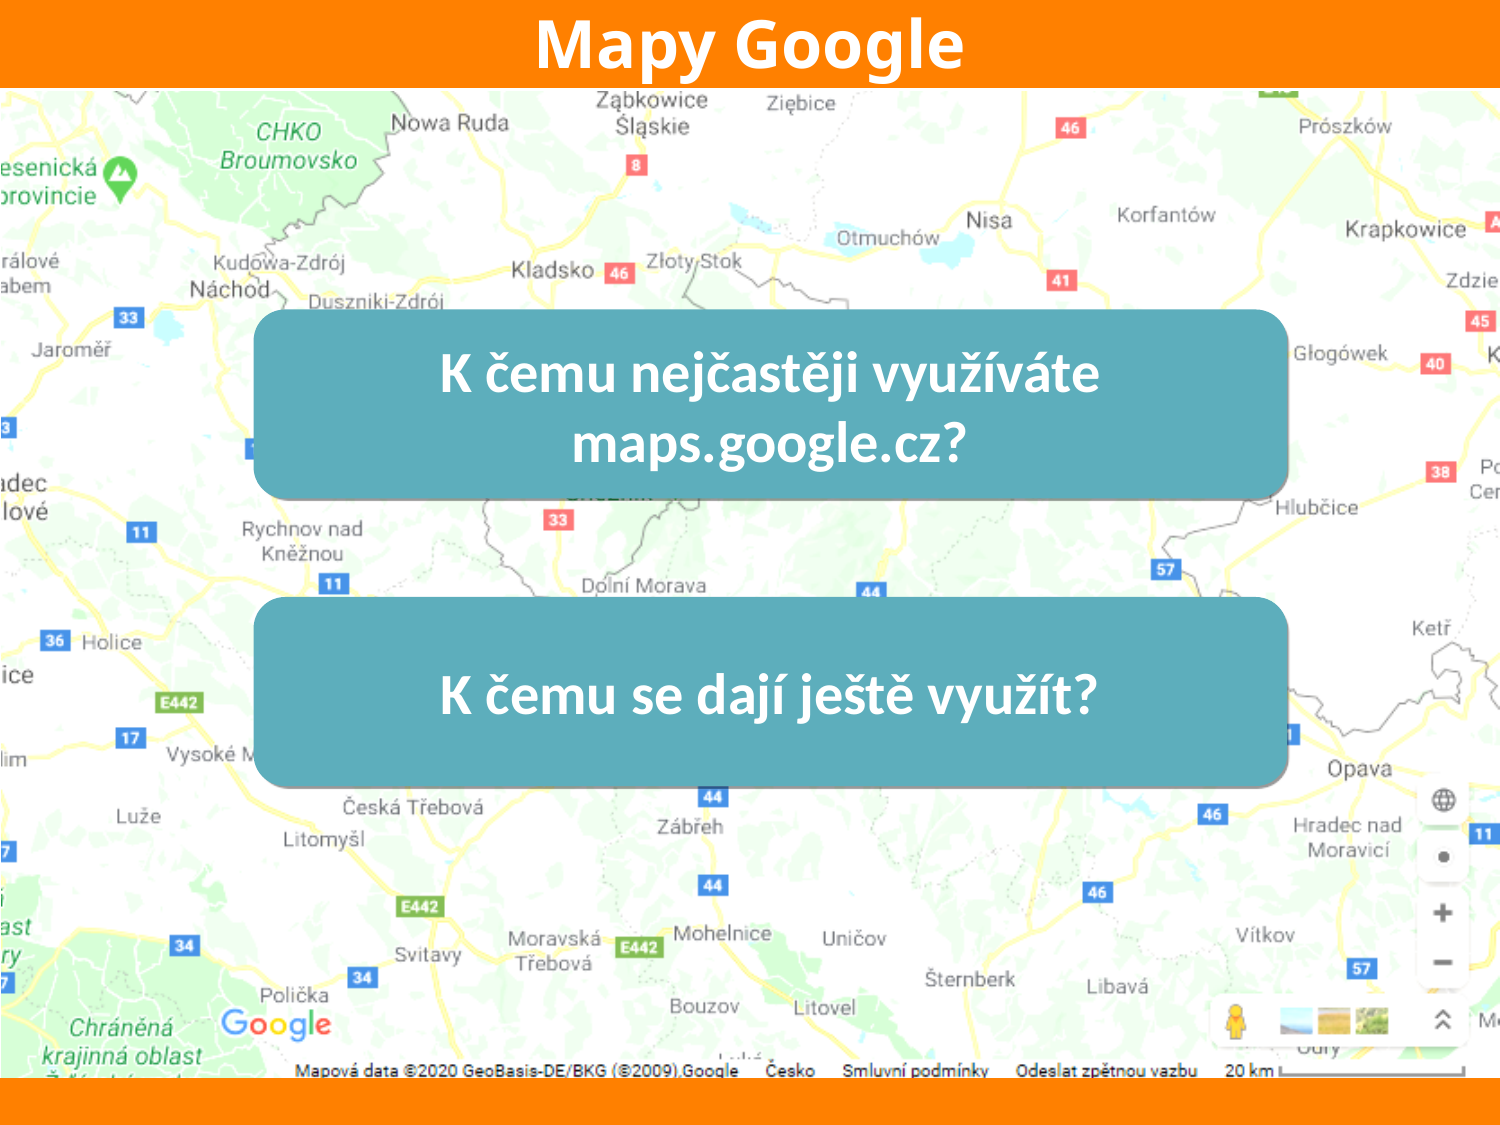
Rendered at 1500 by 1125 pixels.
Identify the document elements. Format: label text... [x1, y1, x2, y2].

text_box Mapy Google [0, 0, 1500, 88]
text_box [0, 1078, 1500, 1125]
text_box K čemu se dají ještě využít? [253, 596, 1288, 787]
text_box K čemu nejčastěji využíváte maps.google.cz? [253, 309, 1288, 499]
picture [1, 91, 1500, 1078]
